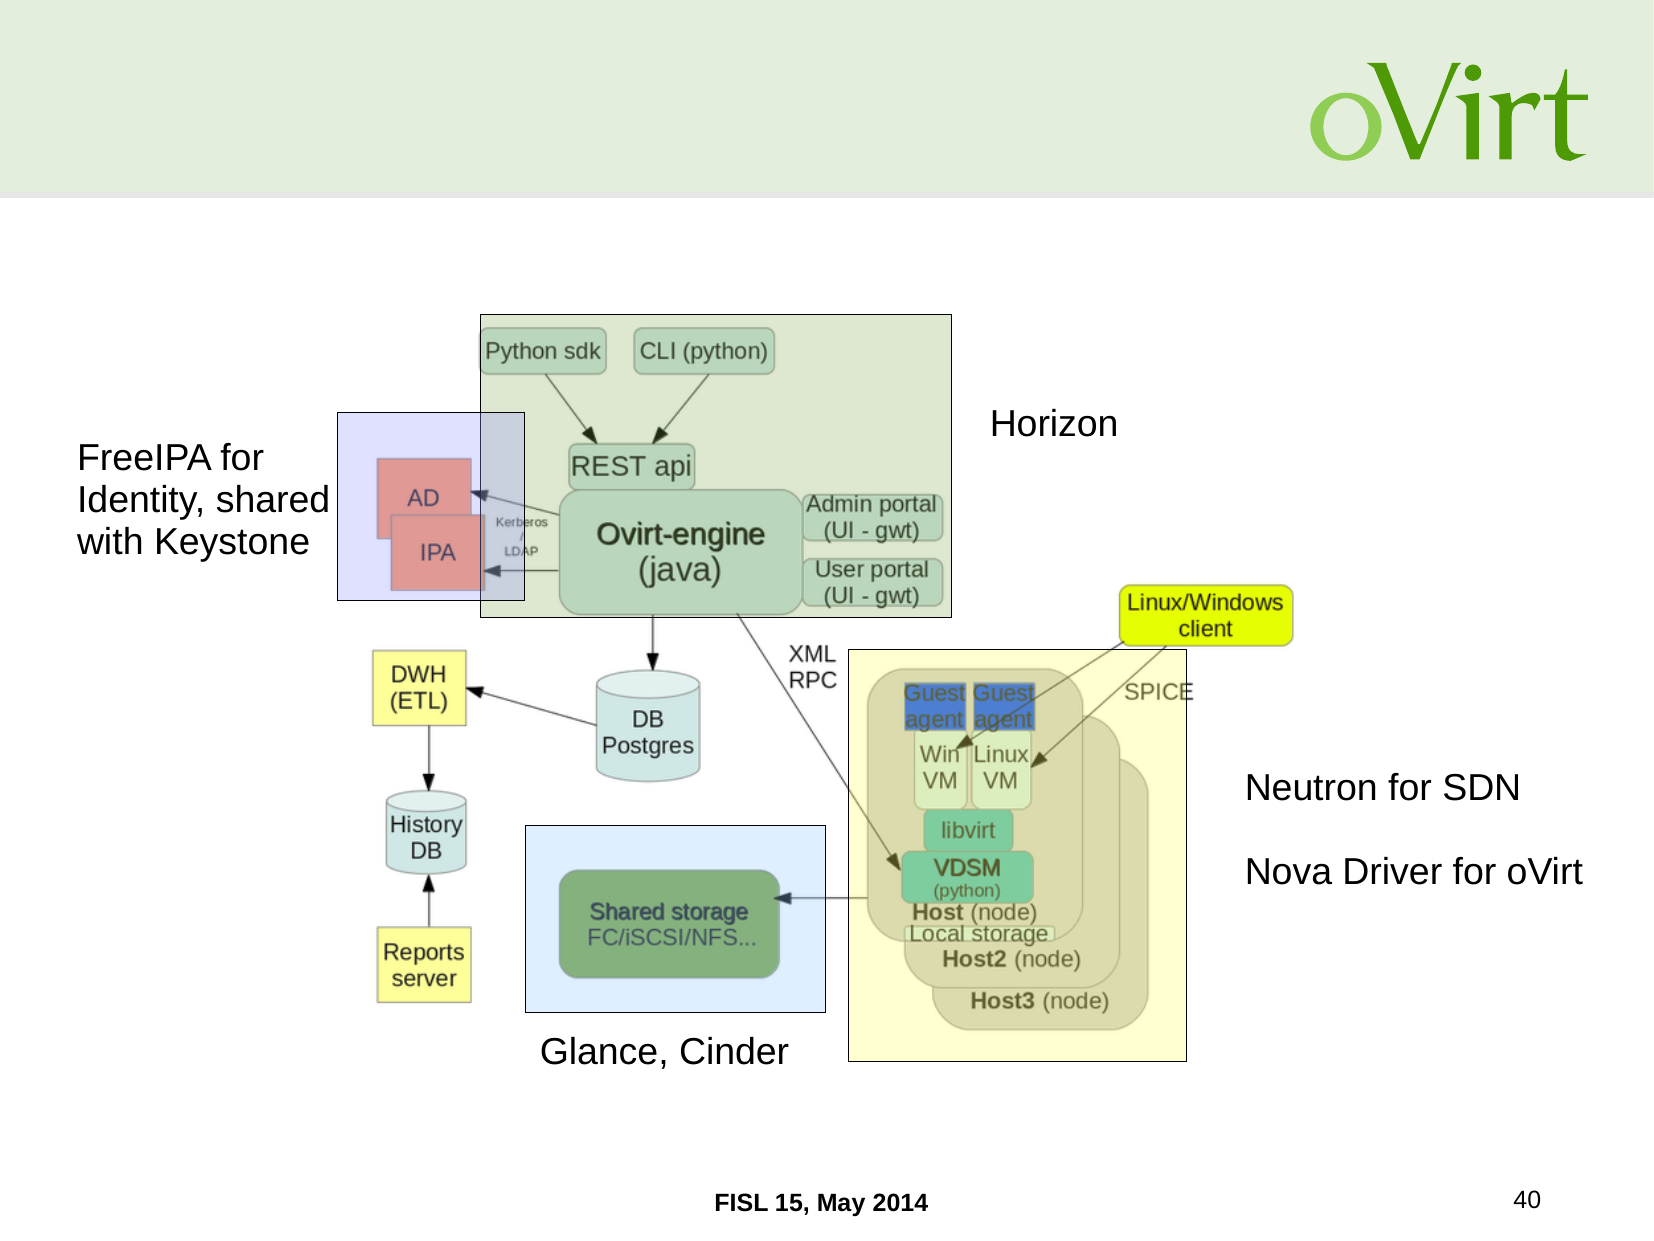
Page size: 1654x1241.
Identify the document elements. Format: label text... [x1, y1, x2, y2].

text_box [525, 825, 826, 1013]
picture [317, 244, 1344, 1039]
text_box [848, 649, 1187, 1062]
text_box Neutron for SDN Nova Driver for oVirt [1230, 759, 1598, 901]
text_box Horizon [975, 394, 1134, 452]
text_box Glance, Cinder [525, 1023, 805, 1081]
text_box FreeIPA for Identity, shared with Keystone [62, 429, 346, 571]
text_box [337, 314, 952, 618]
